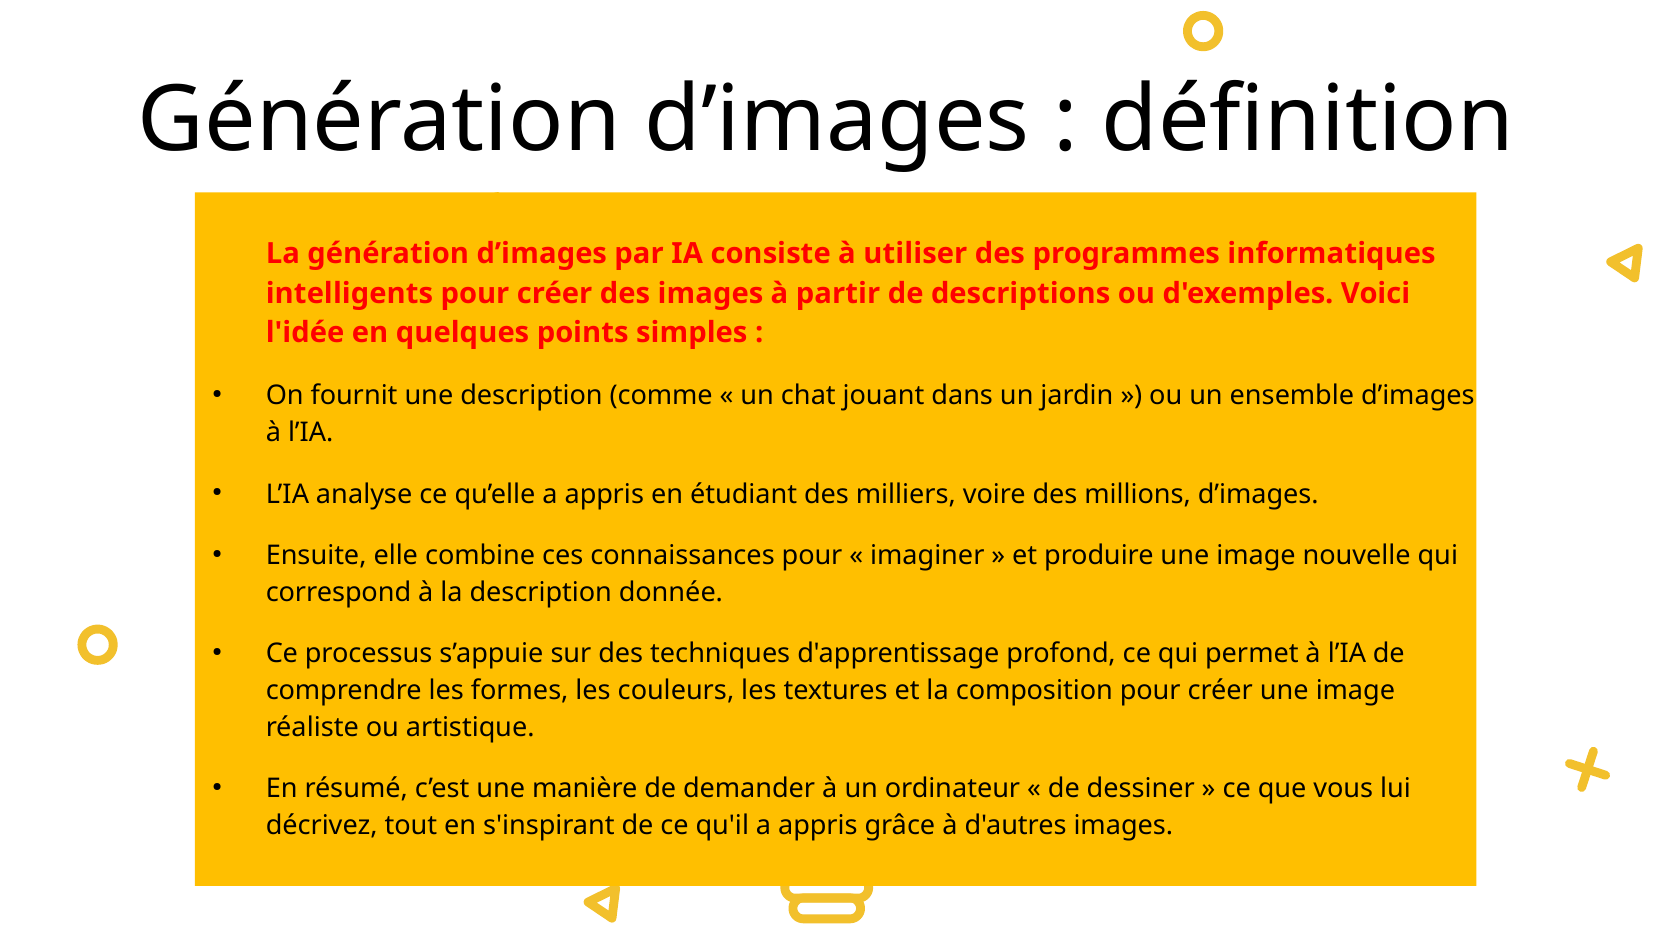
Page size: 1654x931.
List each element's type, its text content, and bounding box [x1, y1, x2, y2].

list La génération d’images par IA consiste à utiliser des programmes informatiques intelligents pour créer des images à partir de descriptions ou d'exemples. Voici l'idée en quelques points simples : On fournit une description (comme « un chat jouant dans un jardin ») ou un ensemble d’images à l’IA. L’IA analyse ce qu’elle a appris en étudiant des milliers, voire des millions, d’images. Ensuite, elle combine ces connaissances pour « imaginer » et produire une image nouvelle qui correspond à la description donnée. Ce processus s’appuie sur des techniques d'apprentissage profond, ce qui permet à l’IA de comprendre les formes, les couleurs, les textures et la composition pour créer une image réaliste ou artistique. En résumé, c’est une manière de demander à un ordinateur « de dessiner » ce que vous lui décrivez, tout en s'inspirant de ce qu'il a appris grâce à d'autres images. [194, 192, 1477, 886]
title Génération d’images : définition [82, 37, 1571, 193]
